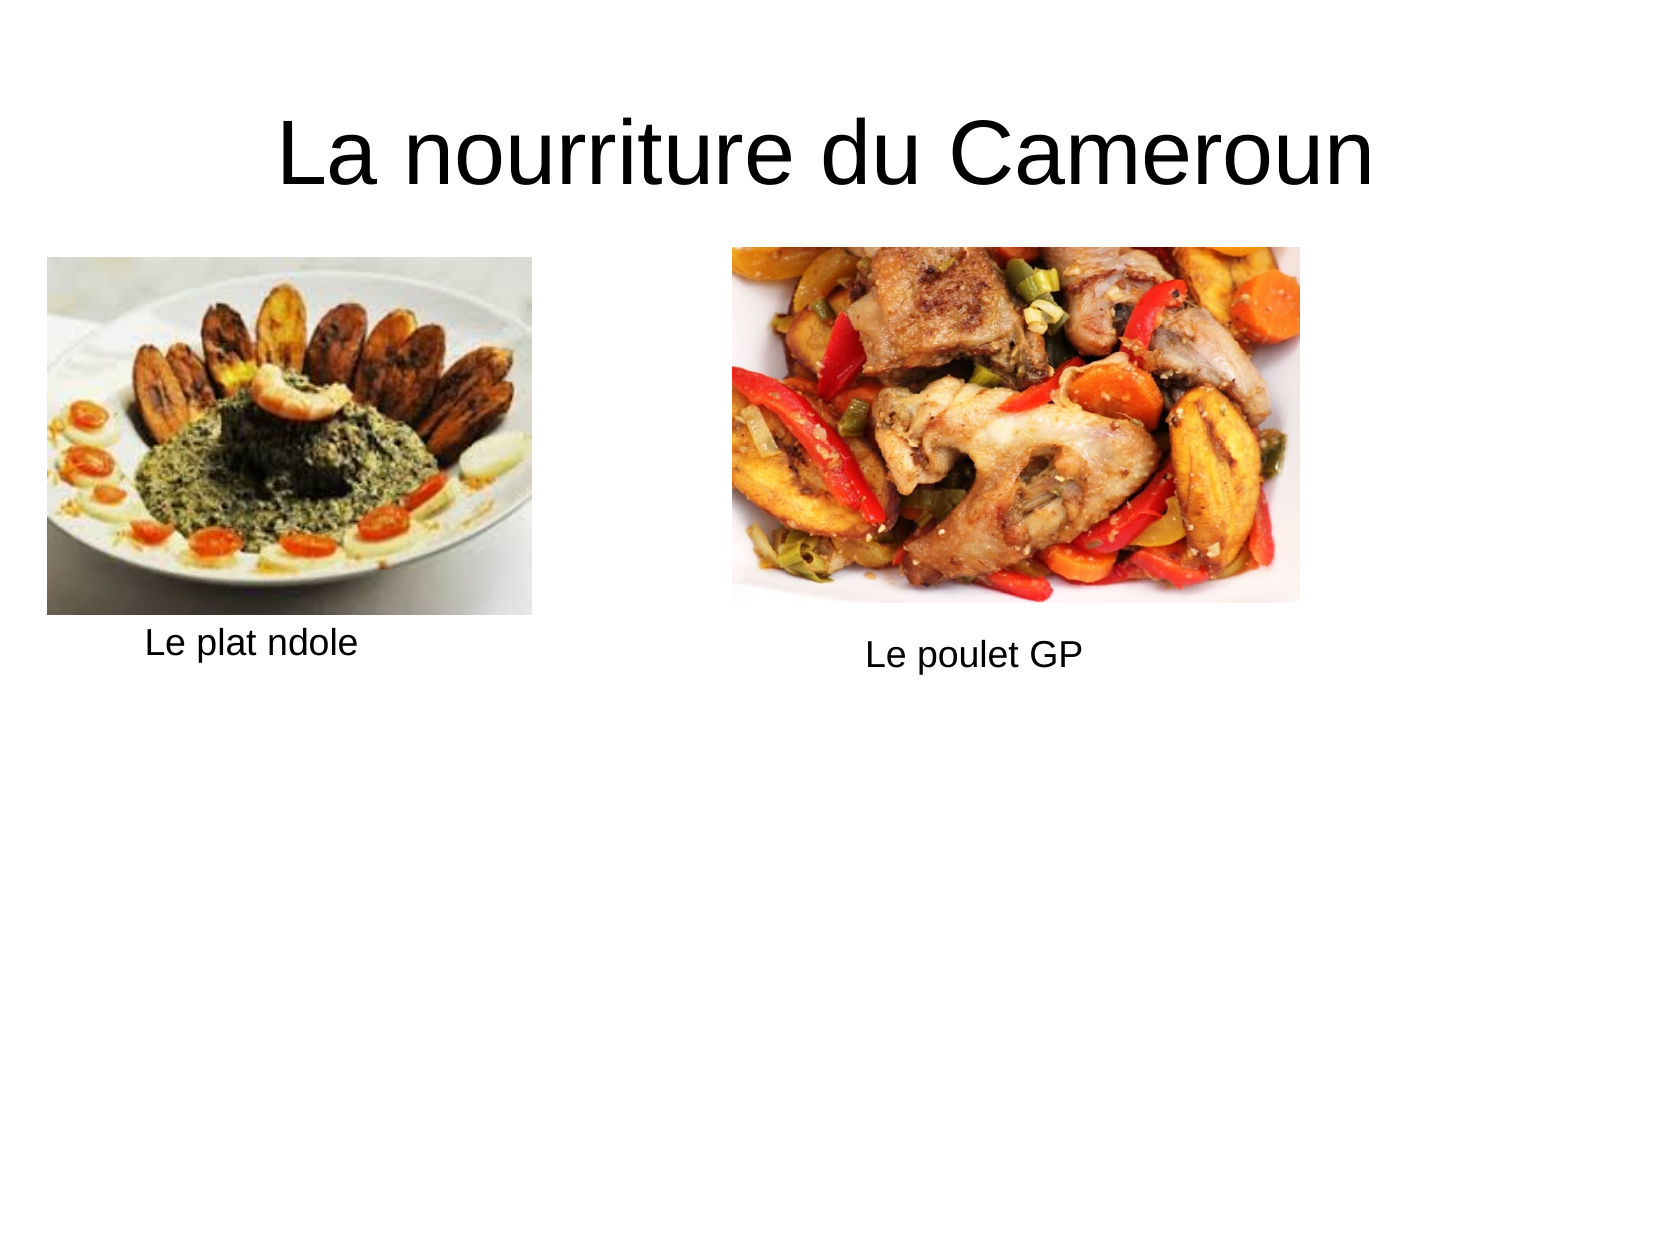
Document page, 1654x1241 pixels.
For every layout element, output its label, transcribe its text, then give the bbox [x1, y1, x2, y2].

text_box Le plat ndole [129, 614, 497, 672]
title La nourriture du Cameroun [82, 49, 1571, 257]
picture [732, 247, 1300, 603]
picture [47, 257, 532, 615]
text_box Le poulet GP [850, 625, 1288, 683]
